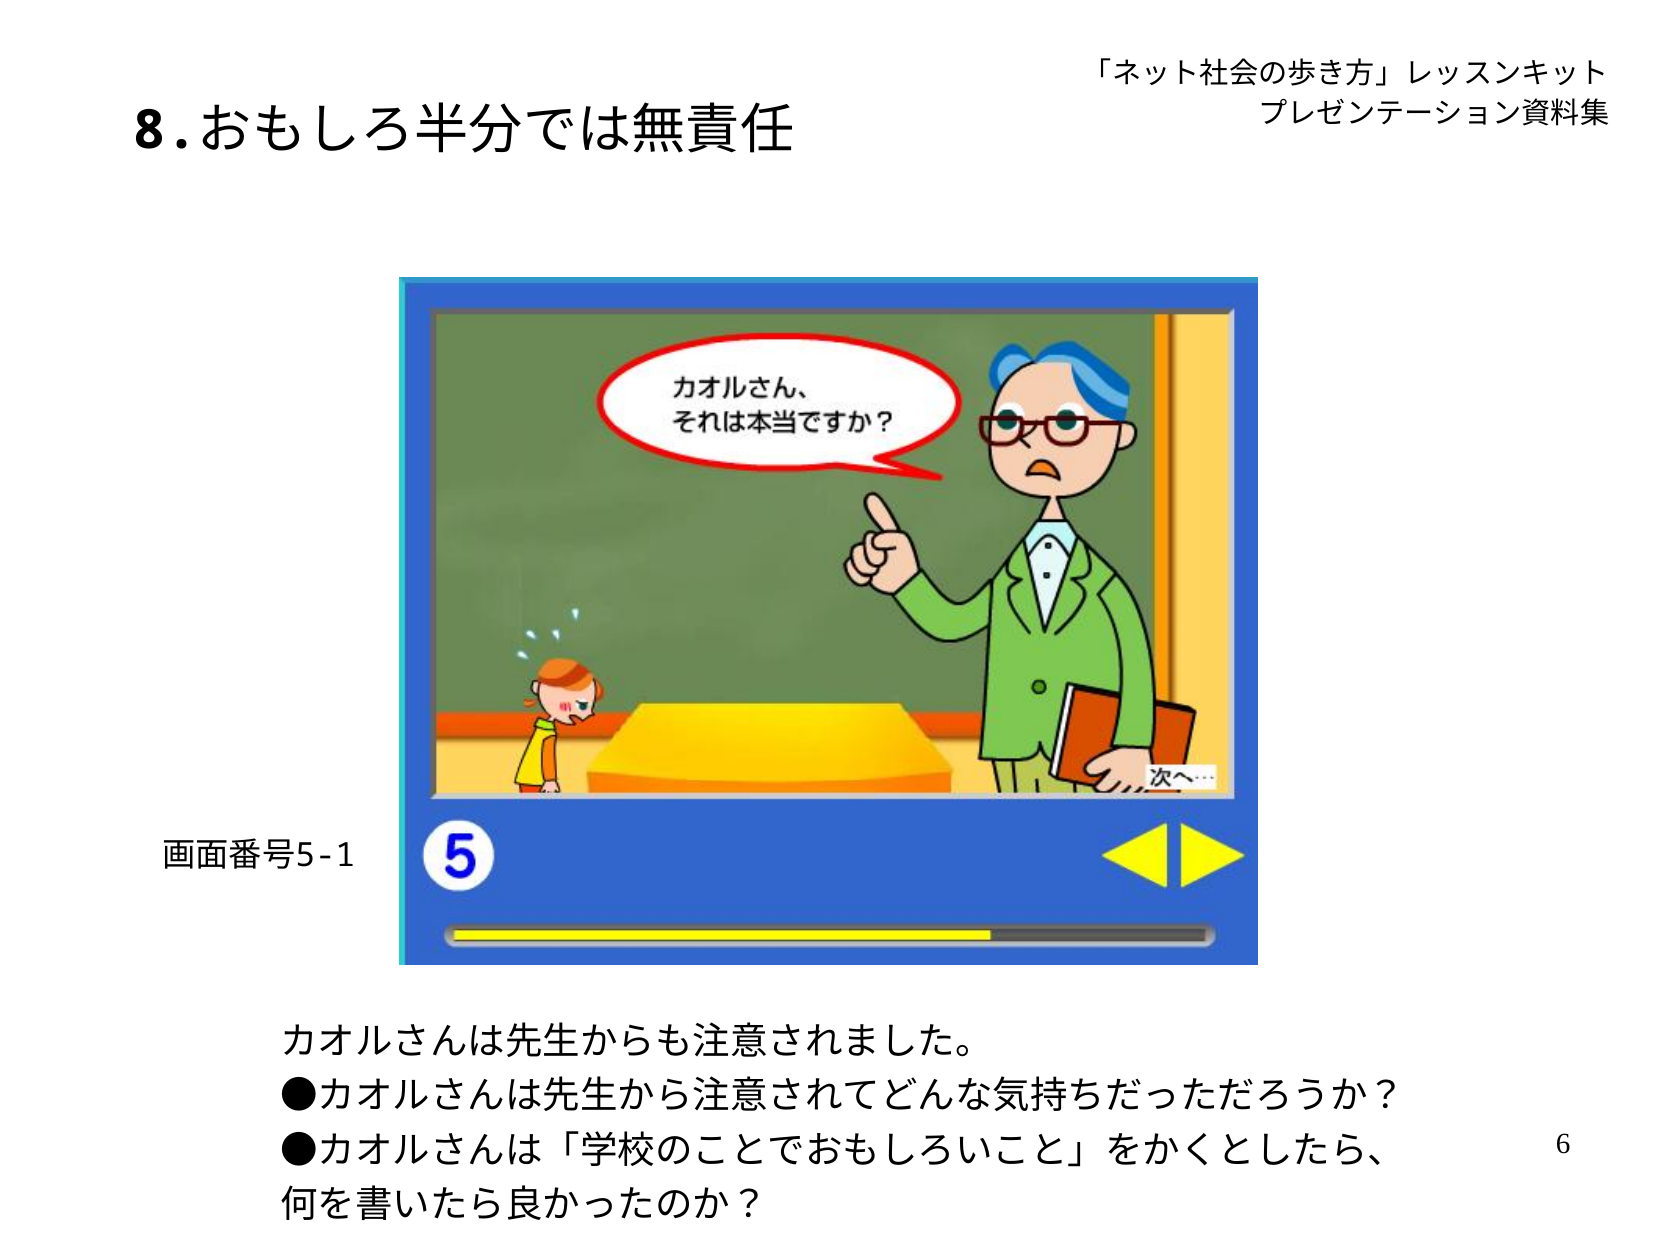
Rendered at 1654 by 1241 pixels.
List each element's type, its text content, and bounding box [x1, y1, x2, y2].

picture [399, 277, 1258, 965]
text_box 8.おもしろ半分では無責任 [118, 88, 1093, 169]
text_box 「ネット社会の歩き方」レッスンキット プレゼンテーション資料集 [1062, 44, 1625, 139]
text_box 画面番号5-1 [147, 826, 384, 882]
text_box カオルさんは先生からも注意されました。 ●カオルさんは先生から注意されてどんな気持ちだっただろうか？ ●カオルさんは「学校のことでおもしろいこと」をかくとしたら、何を書いたら良かったのか？ [265, 1003, 1447, 1236]
